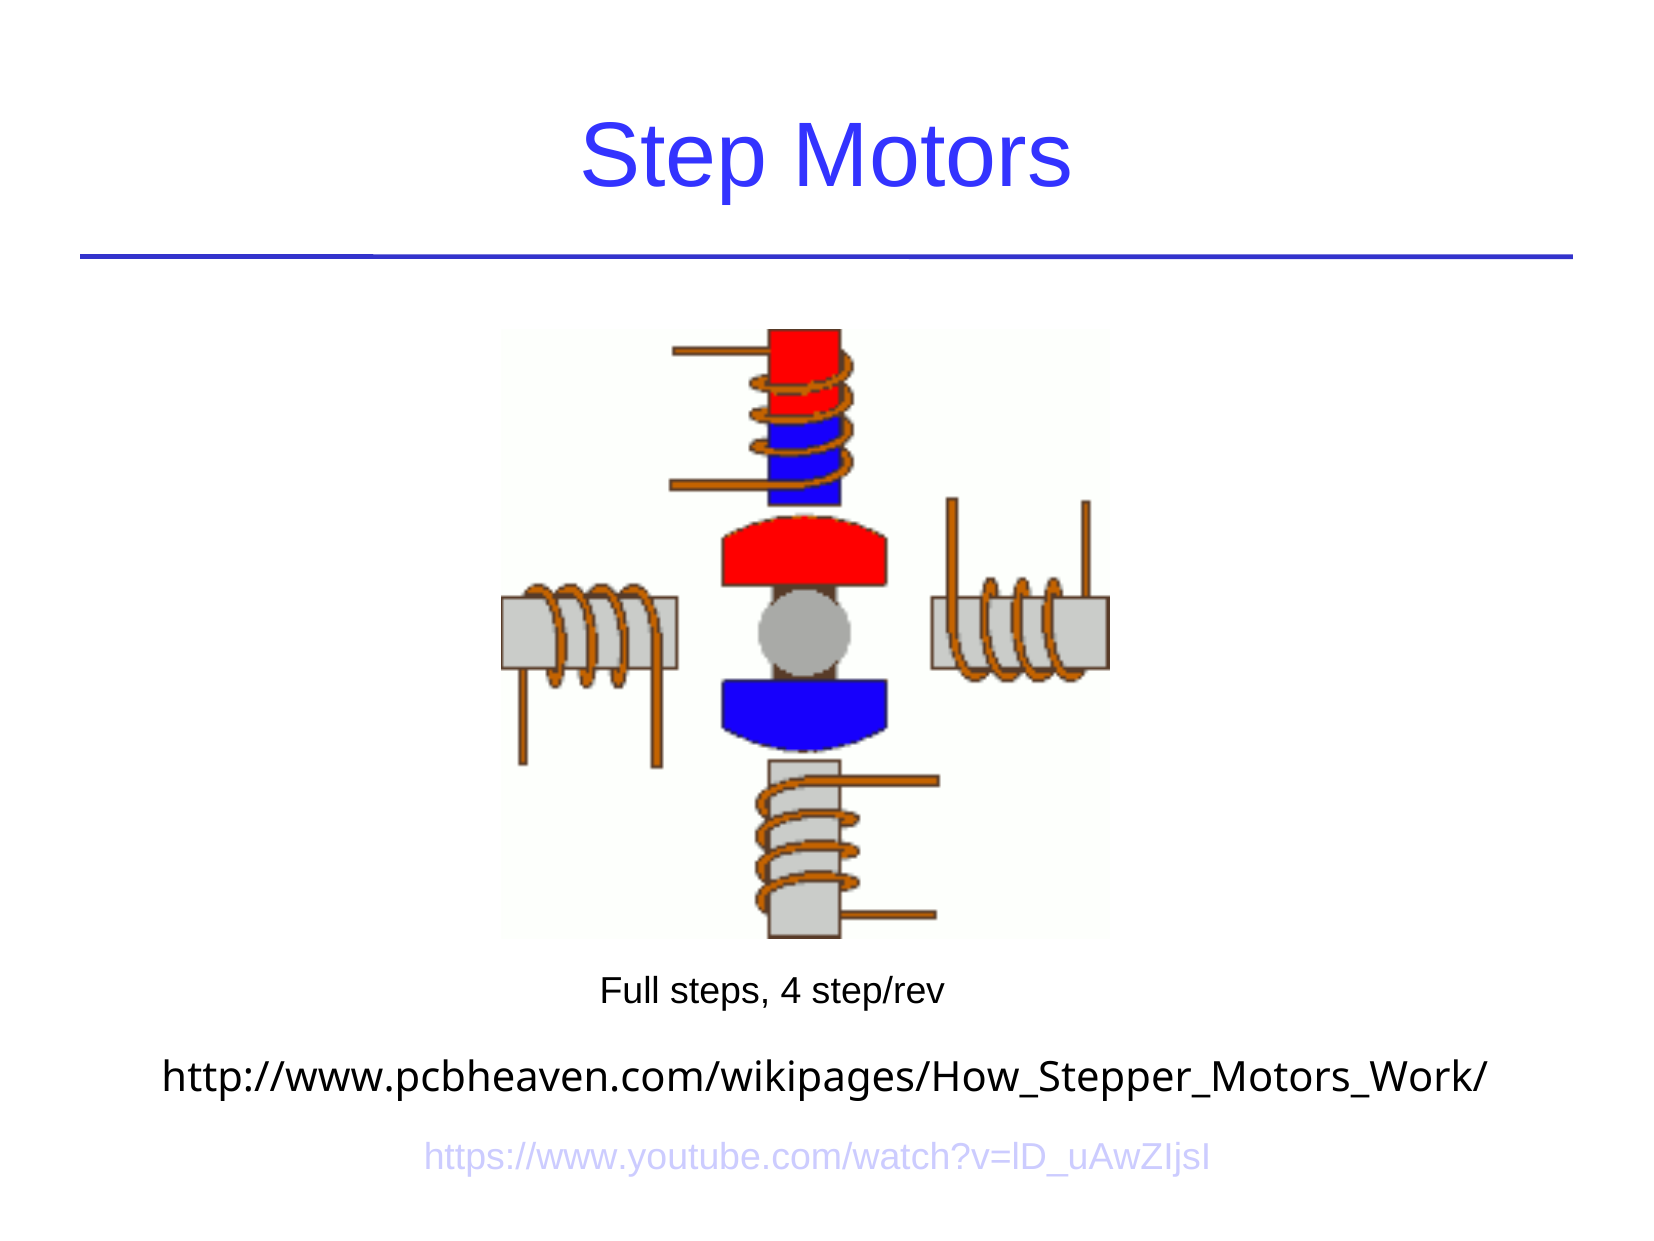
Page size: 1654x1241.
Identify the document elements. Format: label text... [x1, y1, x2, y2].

picture [501, 329, 1110, 939]
title Step Motors [82, 49, 1571, 257]
text_box http://www.pcbheaven.com/wikipages/How_Stepper_Motors_Work/ [104, 1049, 1546, 1101]
text_box Full steps, 4 step/rev [584, 959, 976, 1017]
text_box https://www.youtube.com/watch?v=lD_uAwZIjsI [292, 1128, 1343, 1186]
